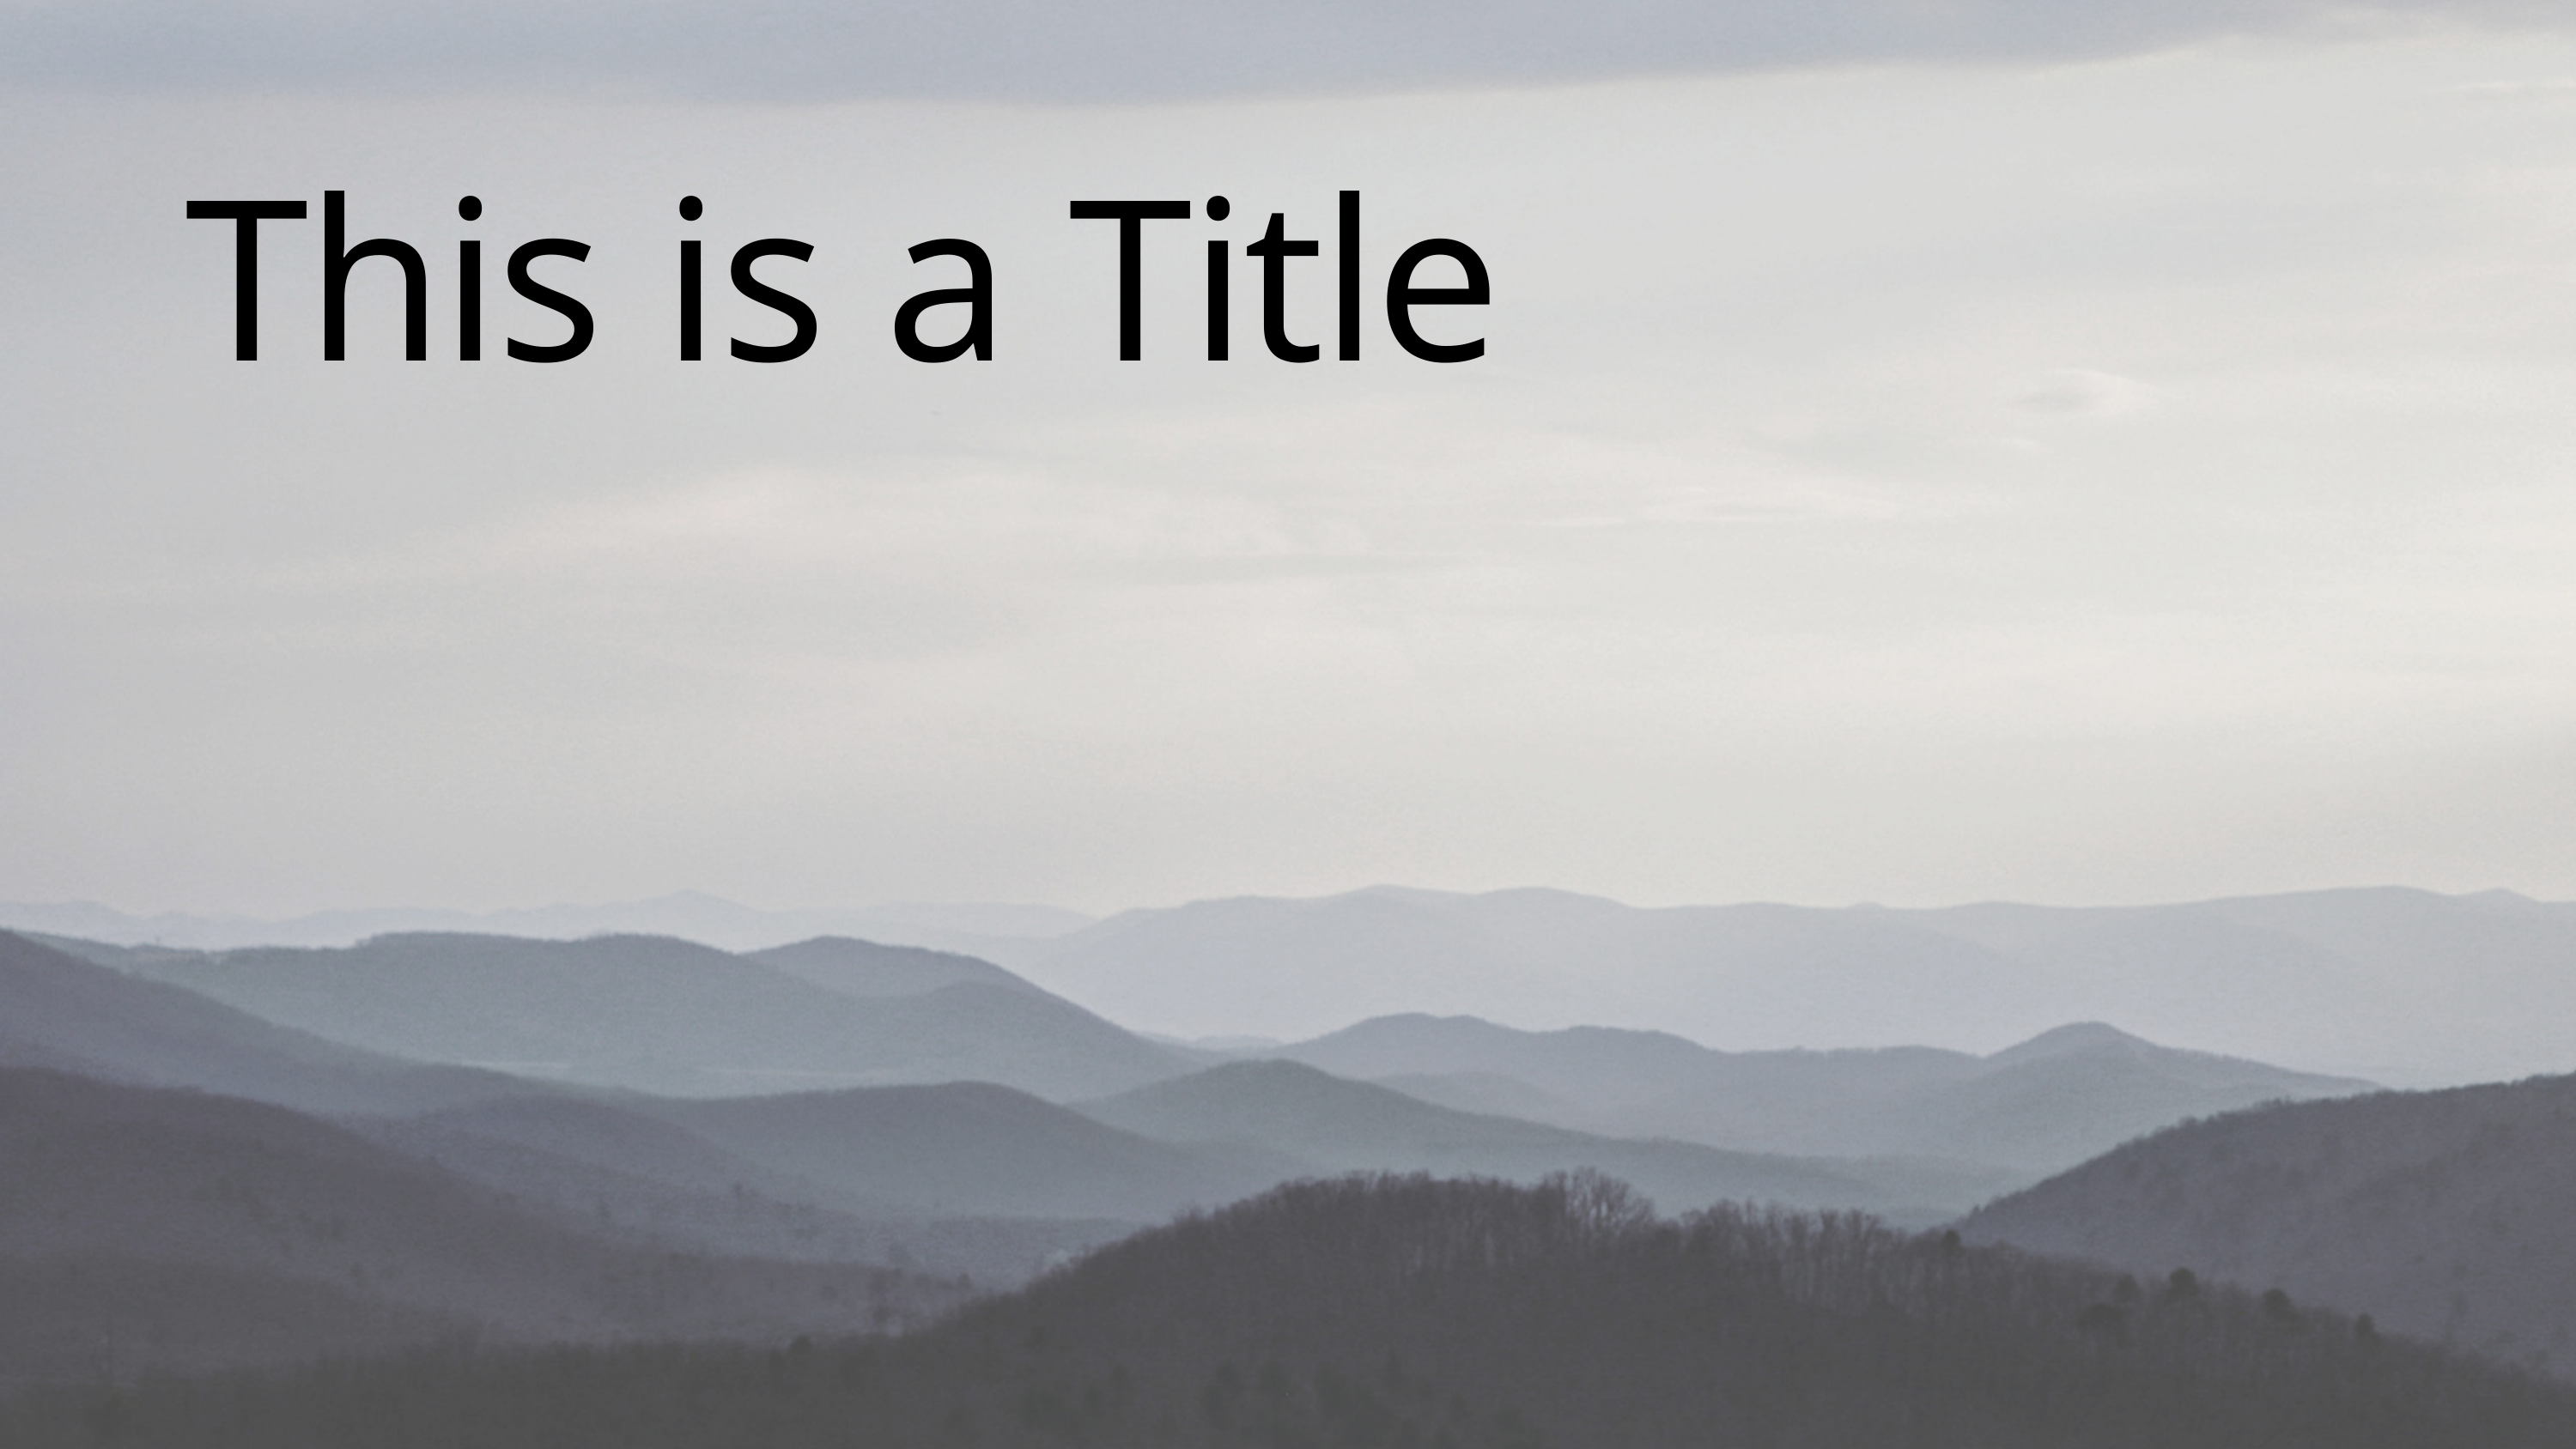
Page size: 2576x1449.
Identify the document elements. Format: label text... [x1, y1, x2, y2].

title This is a Title [182, 136, 2394, 408]
